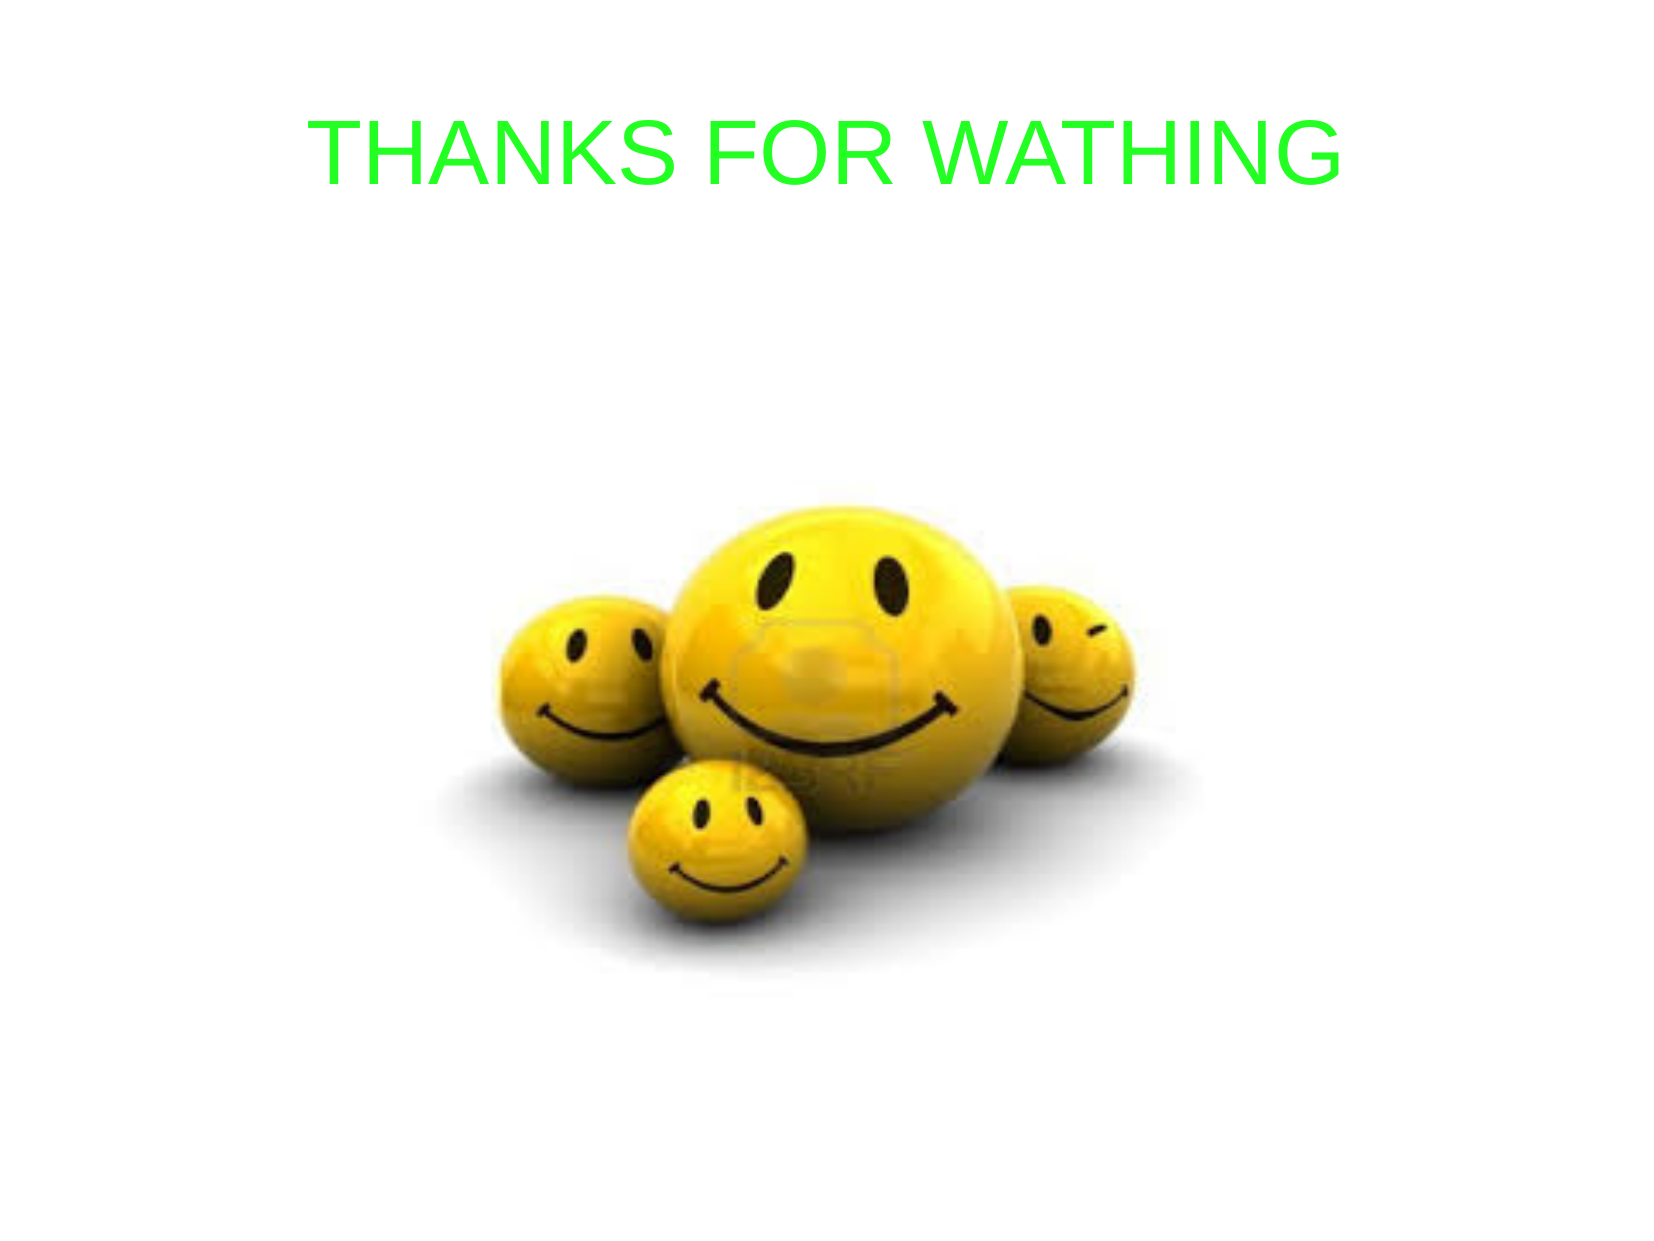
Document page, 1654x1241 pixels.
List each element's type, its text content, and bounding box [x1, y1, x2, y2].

picture [383, 409, 1269, 1004]
title THANKS FOR WATHING [82, 56, 1571, 250]
